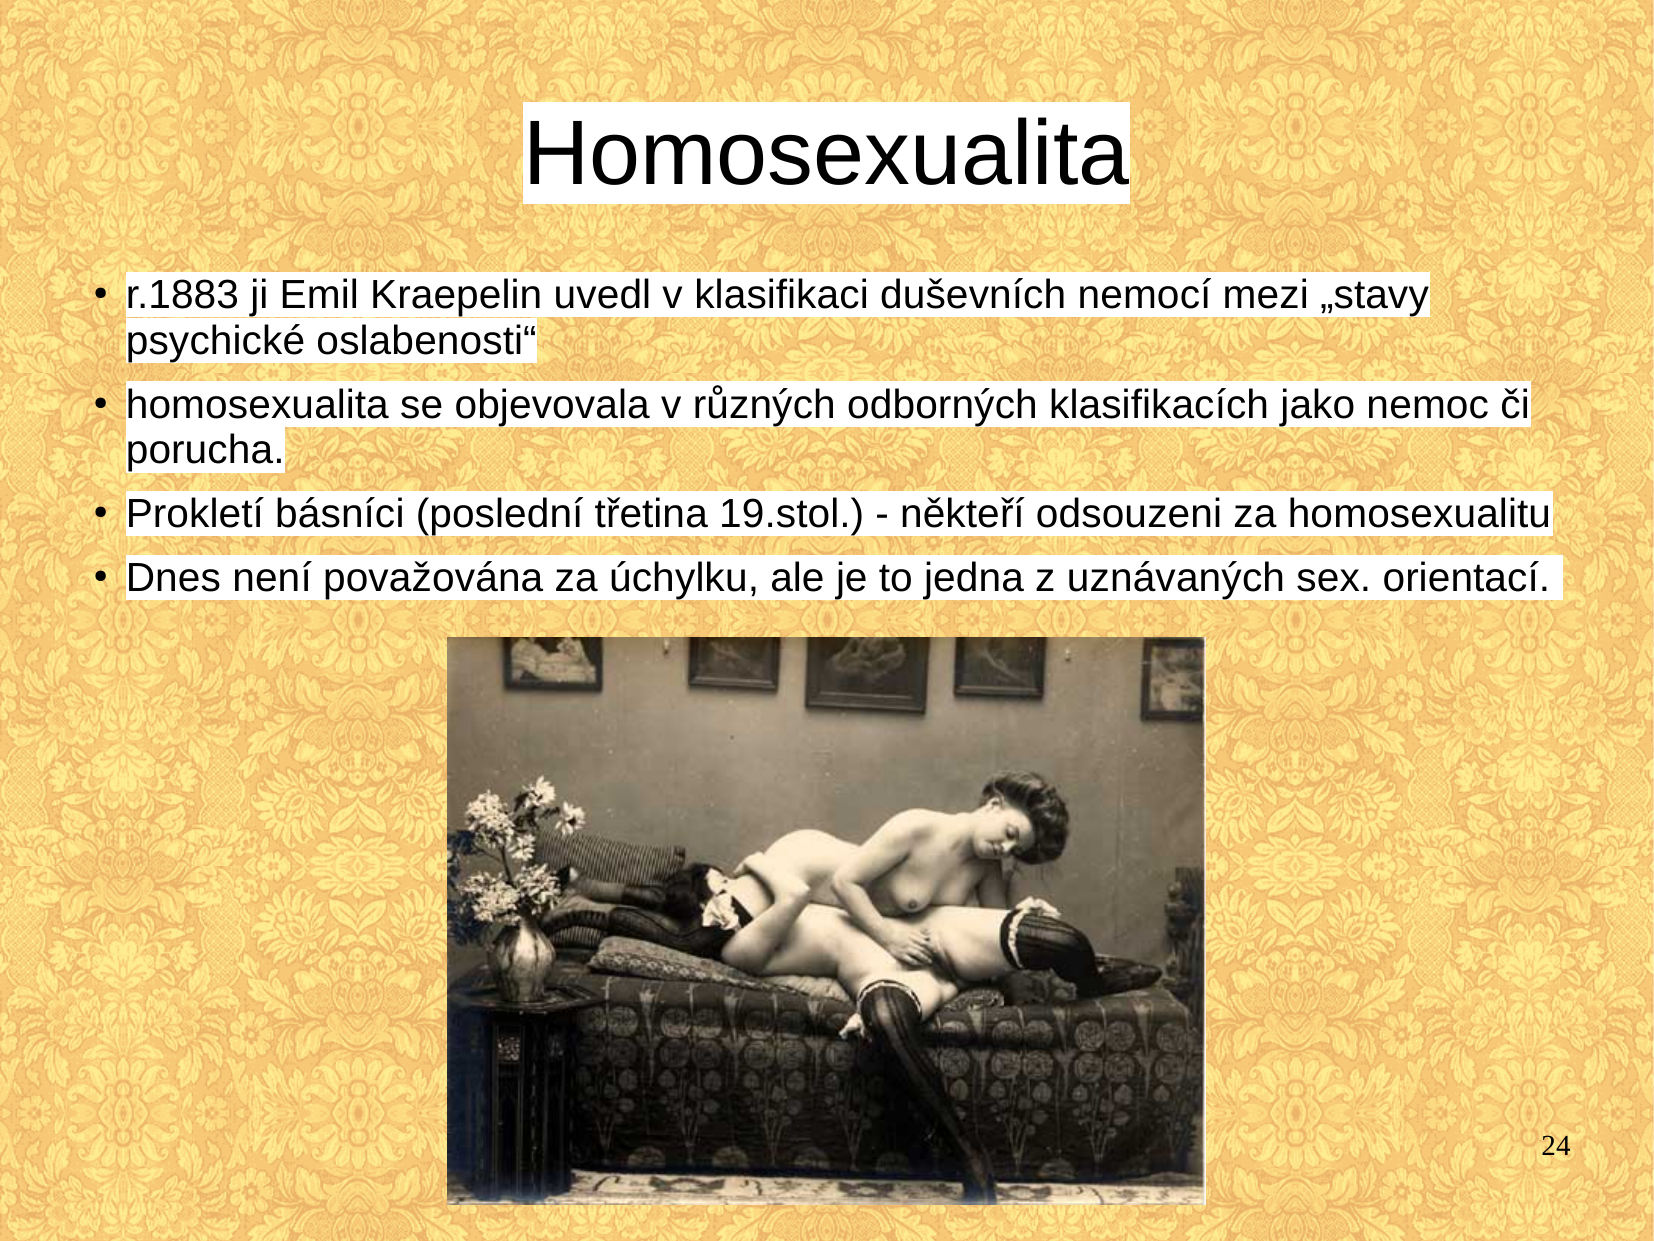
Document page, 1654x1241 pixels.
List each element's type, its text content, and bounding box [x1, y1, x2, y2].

picture [0, 0, 1654, 1241]
list r.1883 ji Emil Kraepelin uvedl v klasifikaci duševních nemocí mezi „stavy psychické oslabenosti“ homosexualita se objevovala v různých odborných klasifikacích jako nemoc či porucha. Prokletí básníci (poslední třetina 19.stol.) - někteří odsouzeni za homosexualitu Dnes není považována za úchylku, ale je to jedna z uznávaných sex. orientací. [82, 271, 1571, 626]
title Homosexualita [82, 49, 1571, 257]
